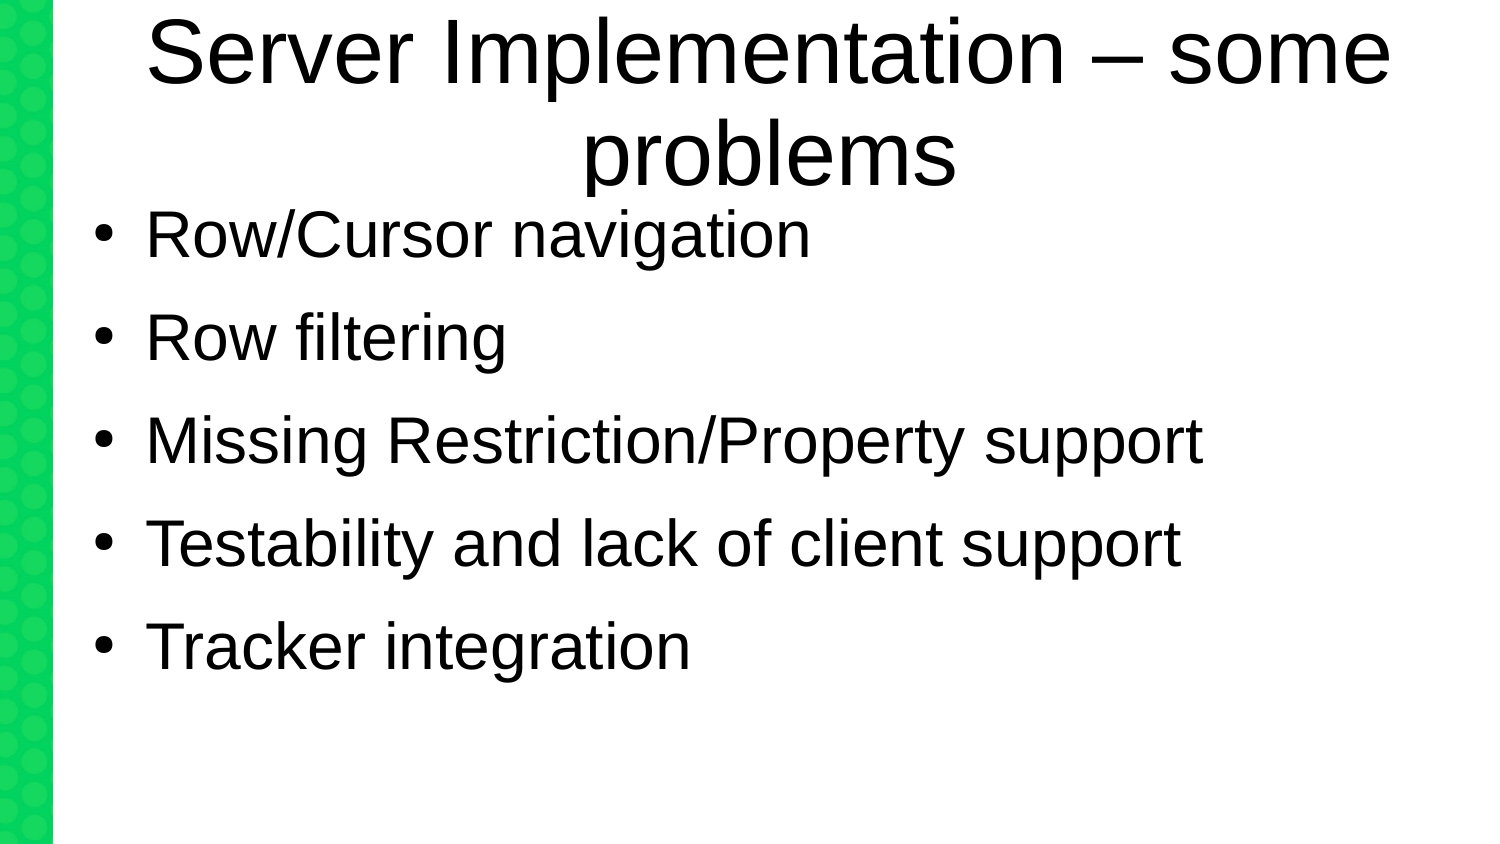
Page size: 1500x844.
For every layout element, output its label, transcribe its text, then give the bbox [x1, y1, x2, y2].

list Row/Cursor navigation Row filtering Missing Restriction/Property support Testability and lack of client support Tracker integration [75, 197, 1425, 687]
title Server Implementation – some problems [143, 0, 1397, 197]
picture [0, 0, 61, 844]
